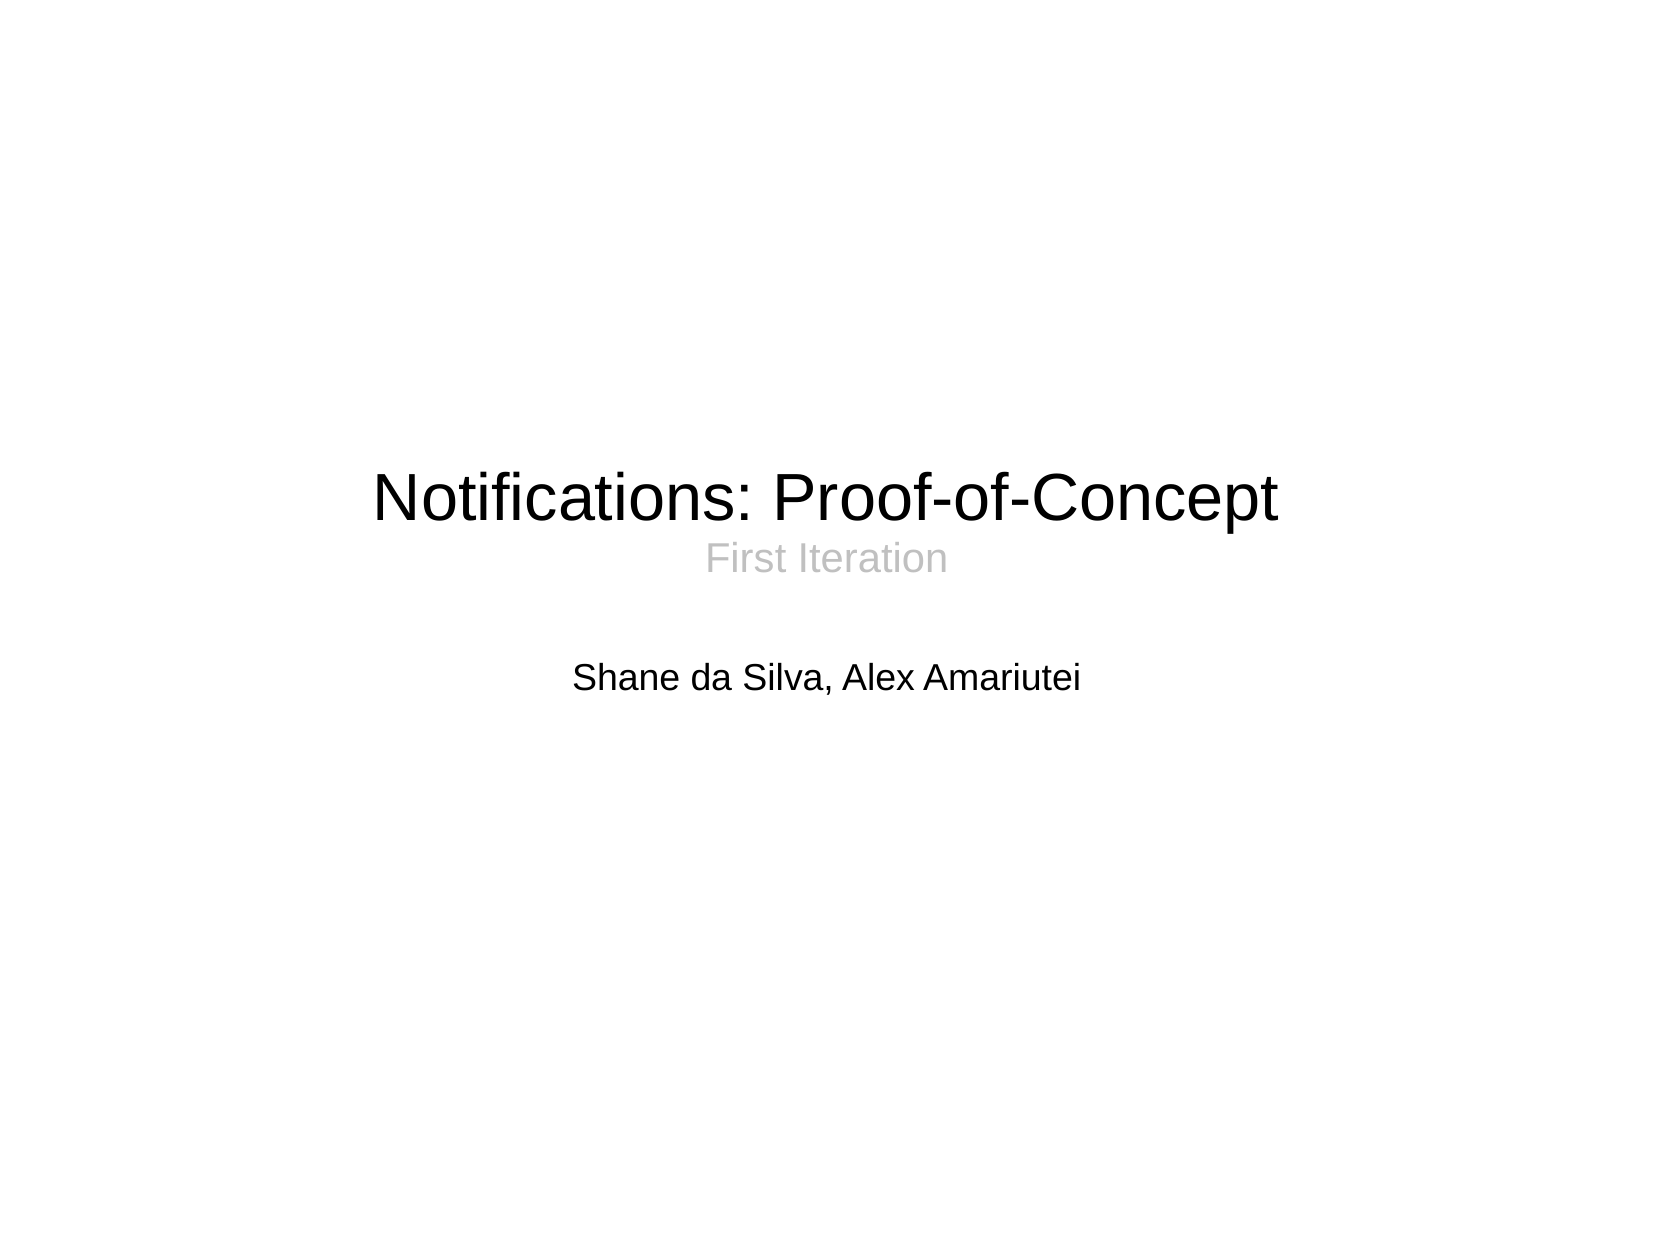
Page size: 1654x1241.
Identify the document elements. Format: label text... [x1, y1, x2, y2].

subtitle Notifications: Proof-of-Concept First Iteration Shane da Silva, Alex Amariutei [82, 56, 1571, 1102]
